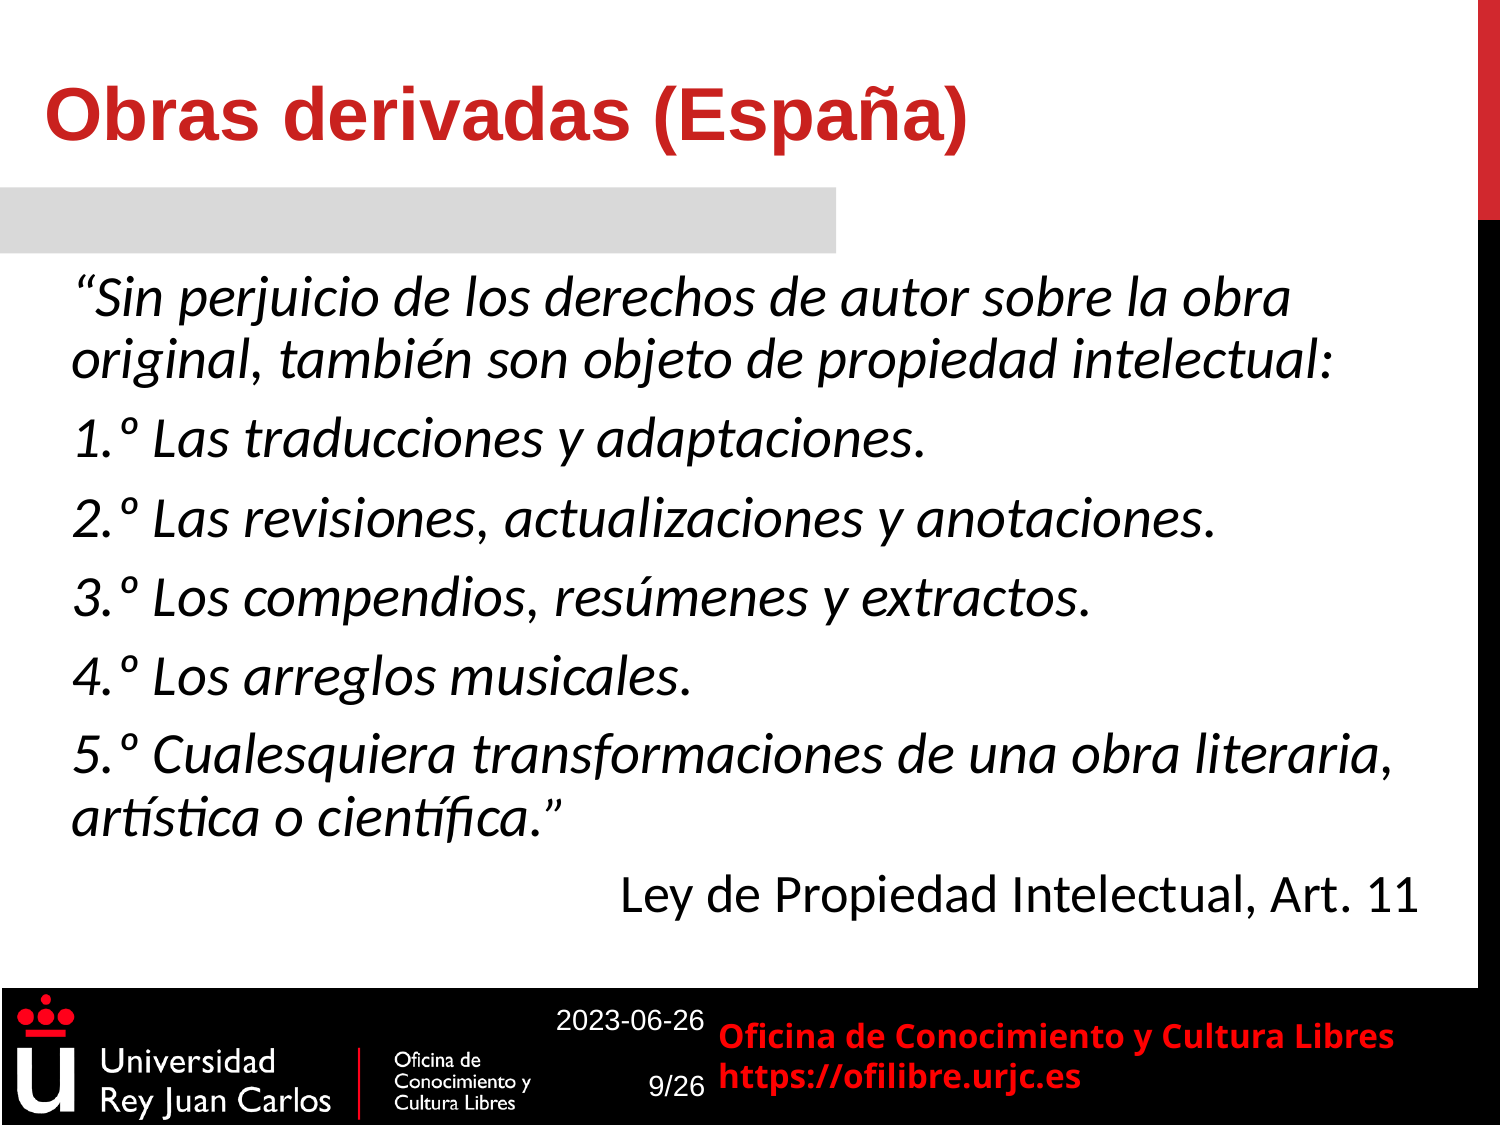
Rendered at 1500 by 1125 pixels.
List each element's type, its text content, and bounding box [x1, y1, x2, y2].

text_box “Sin perjuicio de los derechos de autor sobre la obra original, también son objeto de propiedad intelectual: 1.º Las traducciones y adaptaciones. 2.º Las revisiones, actualizaciones y anotaciones. 3.º Los compendios, resúmenes y extractos. 4.º Los arreglos musicales. 5.º Cualesquiera transformaciones de una obra literaria, artística o científica.” Ley de Propiedad Intelectual, Art. 11 [56, 261, 1437, 937]
picture [17, 994, 531, 1120]
title [75, 7, 1425, 196]
text_box Obras derivadas (España) [30, 64, 1306, 248]
